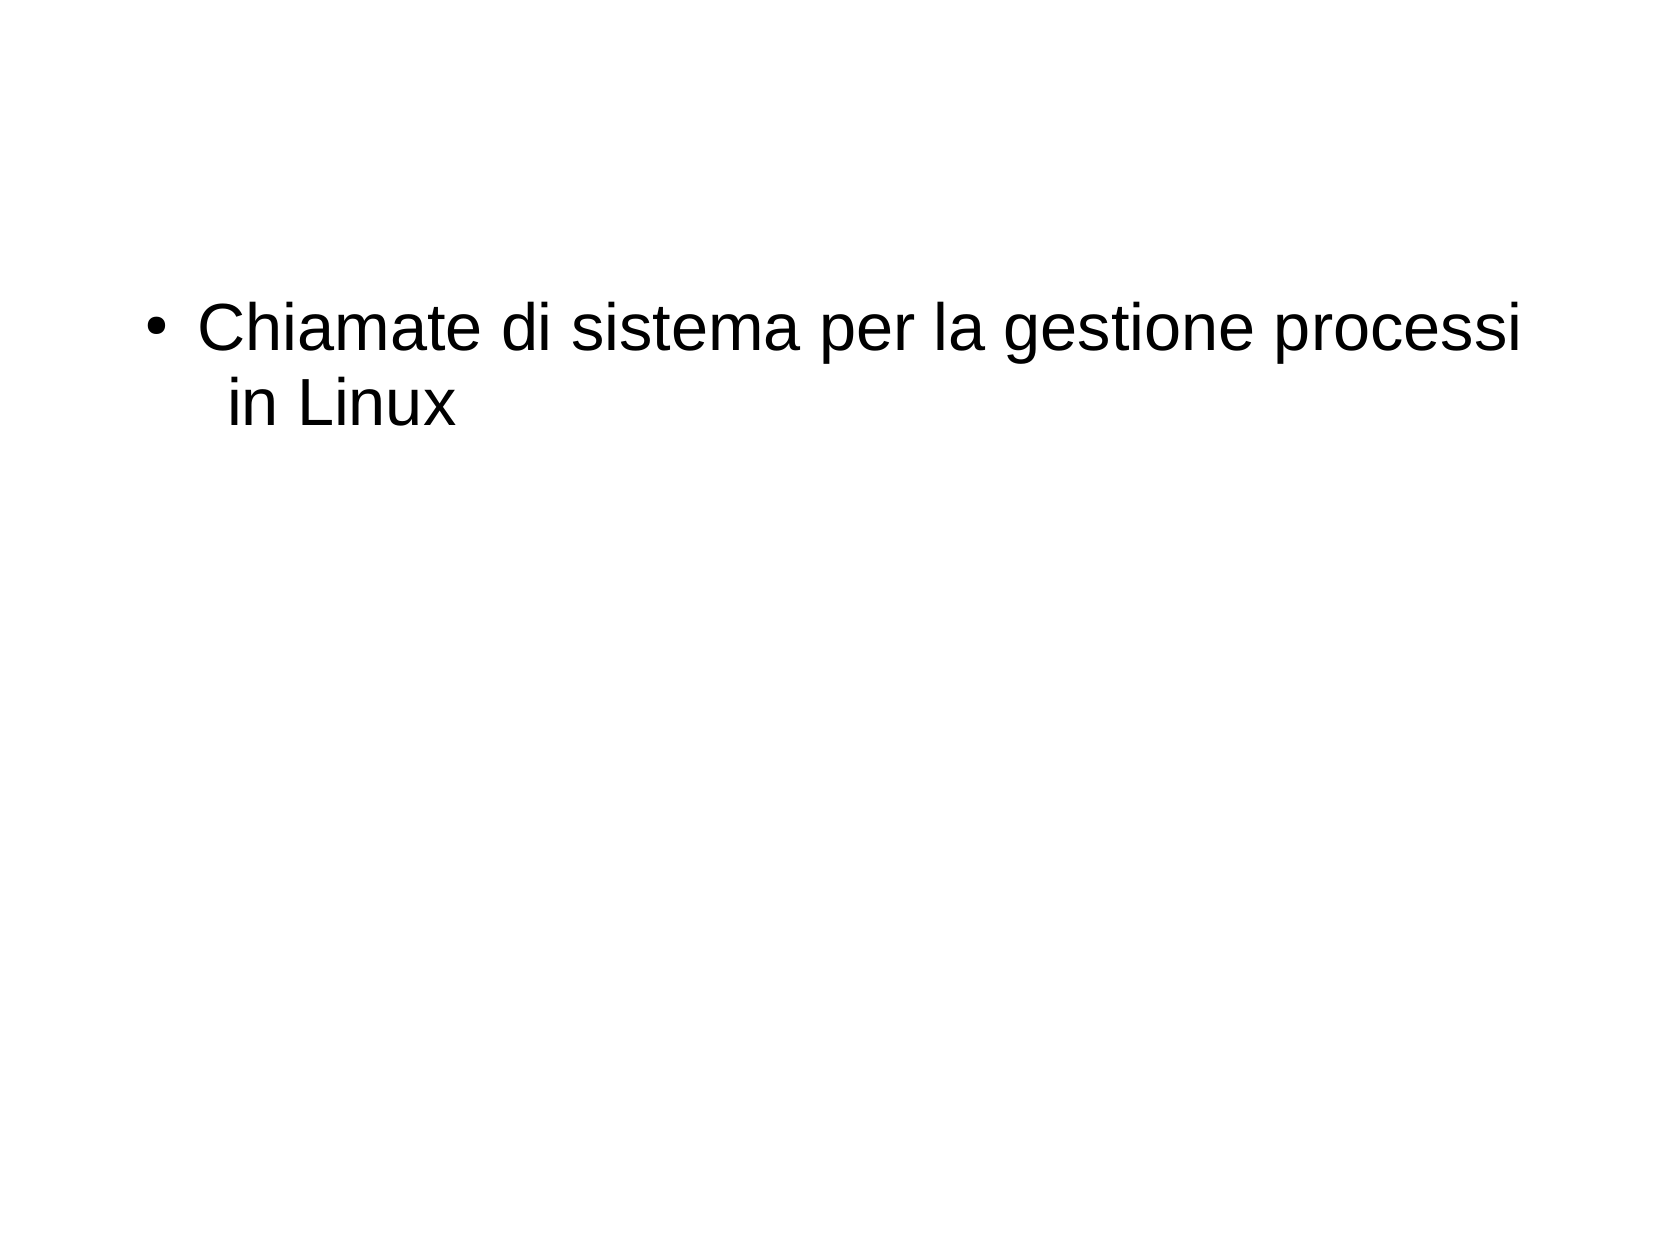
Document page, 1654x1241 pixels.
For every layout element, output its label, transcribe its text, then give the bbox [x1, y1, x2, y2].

list Chiamate di sistema per la gestione processi in Linux [82, 290, 1538, 1010]
